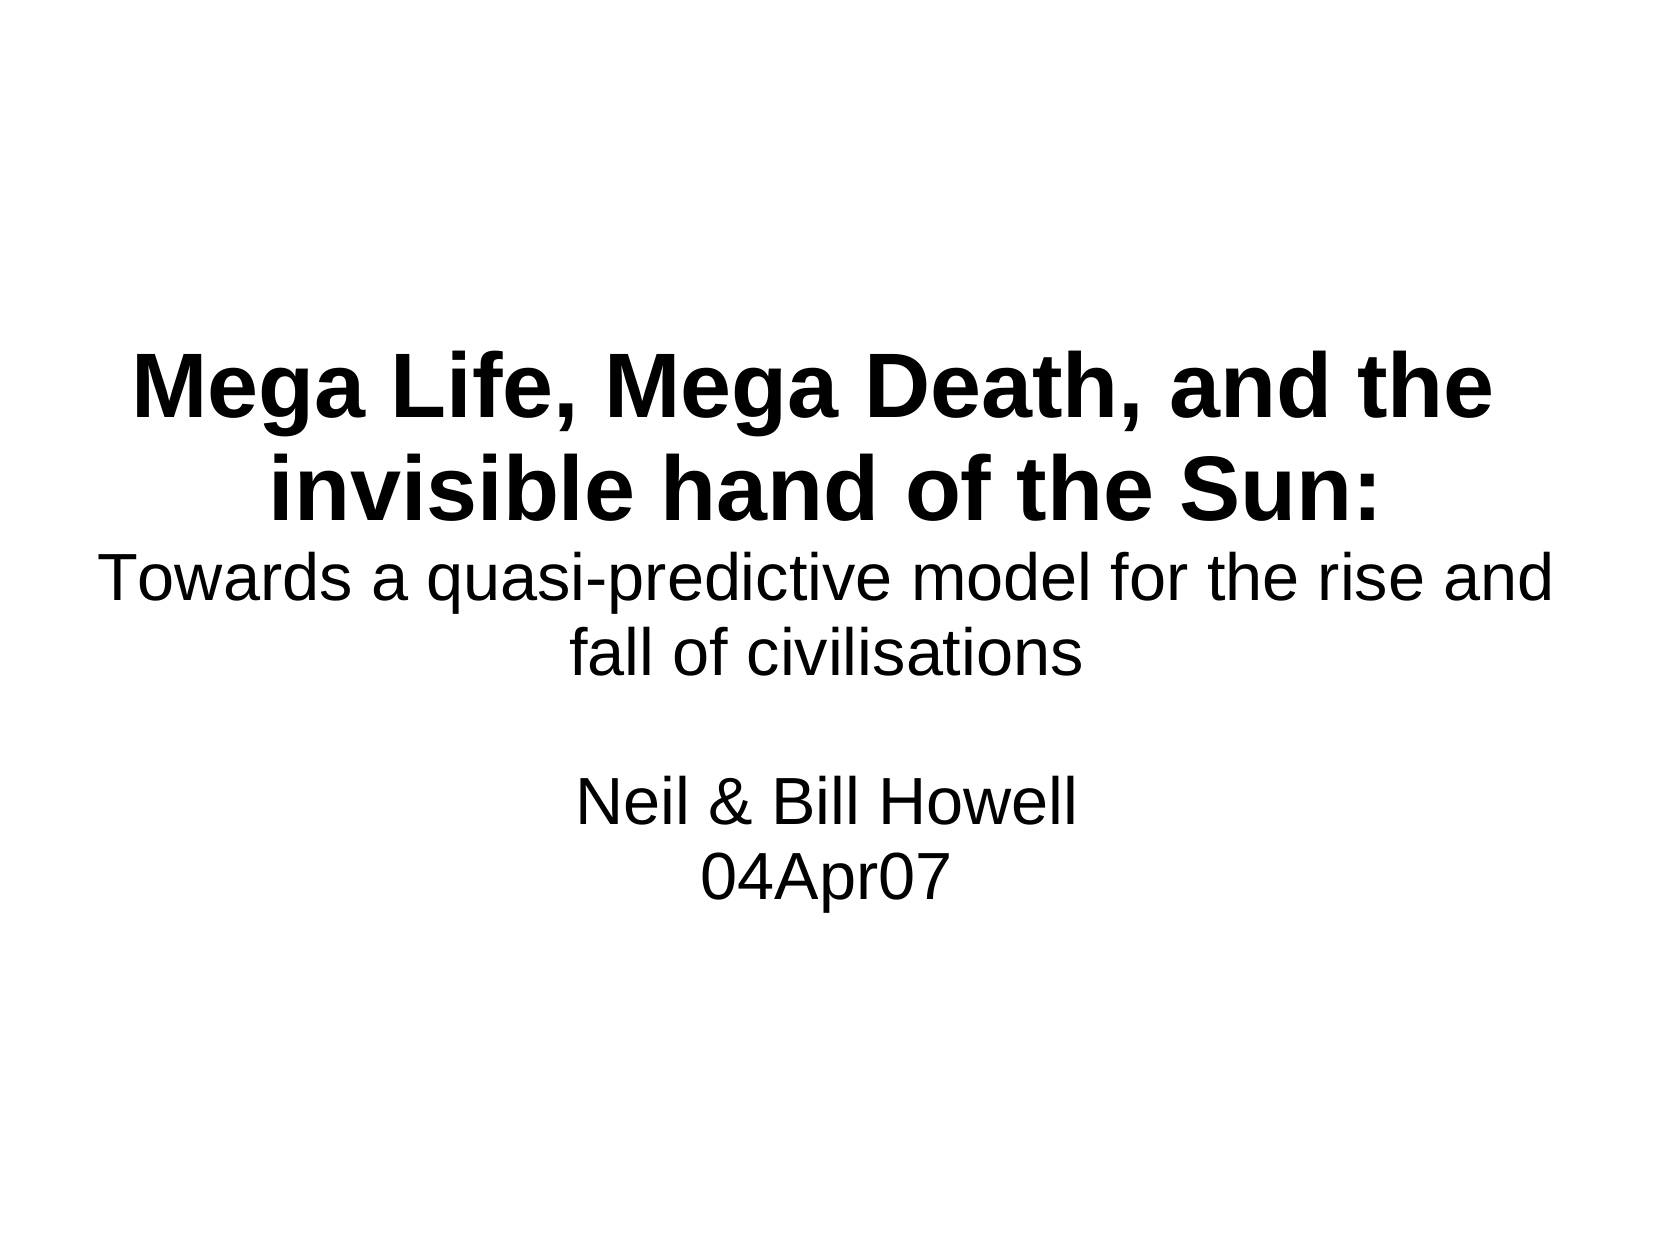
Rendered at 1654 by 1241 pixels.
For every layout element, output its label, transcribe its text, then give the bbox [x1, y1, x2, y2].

subtitle Mega Life, Mega Death, and the invisible hand of the Sun: Towards a quasi-predictive model for the rise and fall of civilisations Neil & Bill Howell 04Apr07 [82, 147, 1571, 1102]
